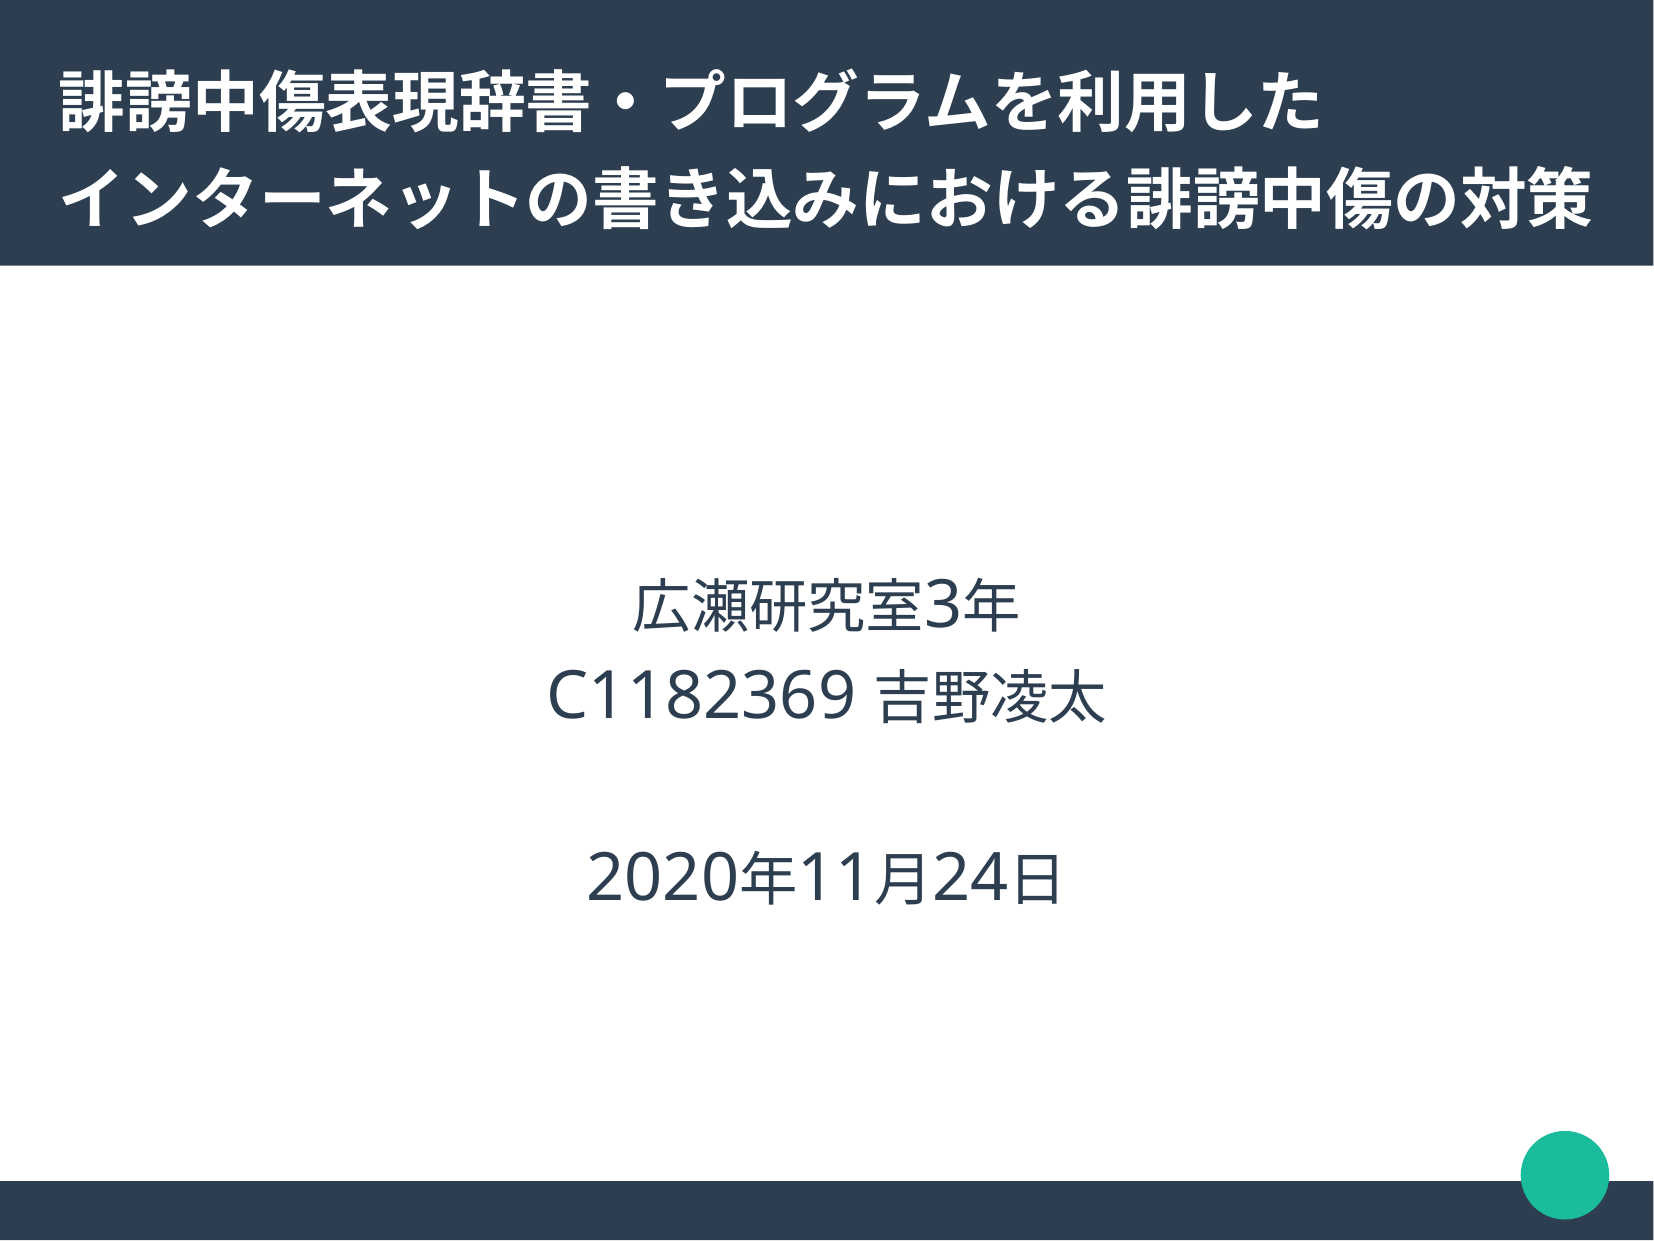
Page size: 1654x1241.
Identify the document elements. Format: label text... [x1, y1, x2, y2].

subtitle 広瀬研究室3年 C1182369 吉野凌太 2020年11月24日 [59, 324, 1595, 1152]
title 誹謗中傷表現辞書・プログラムを利用した インターネットの書き込みにおける誹謗中傷の対策 [59, 49, 1595, 207]
